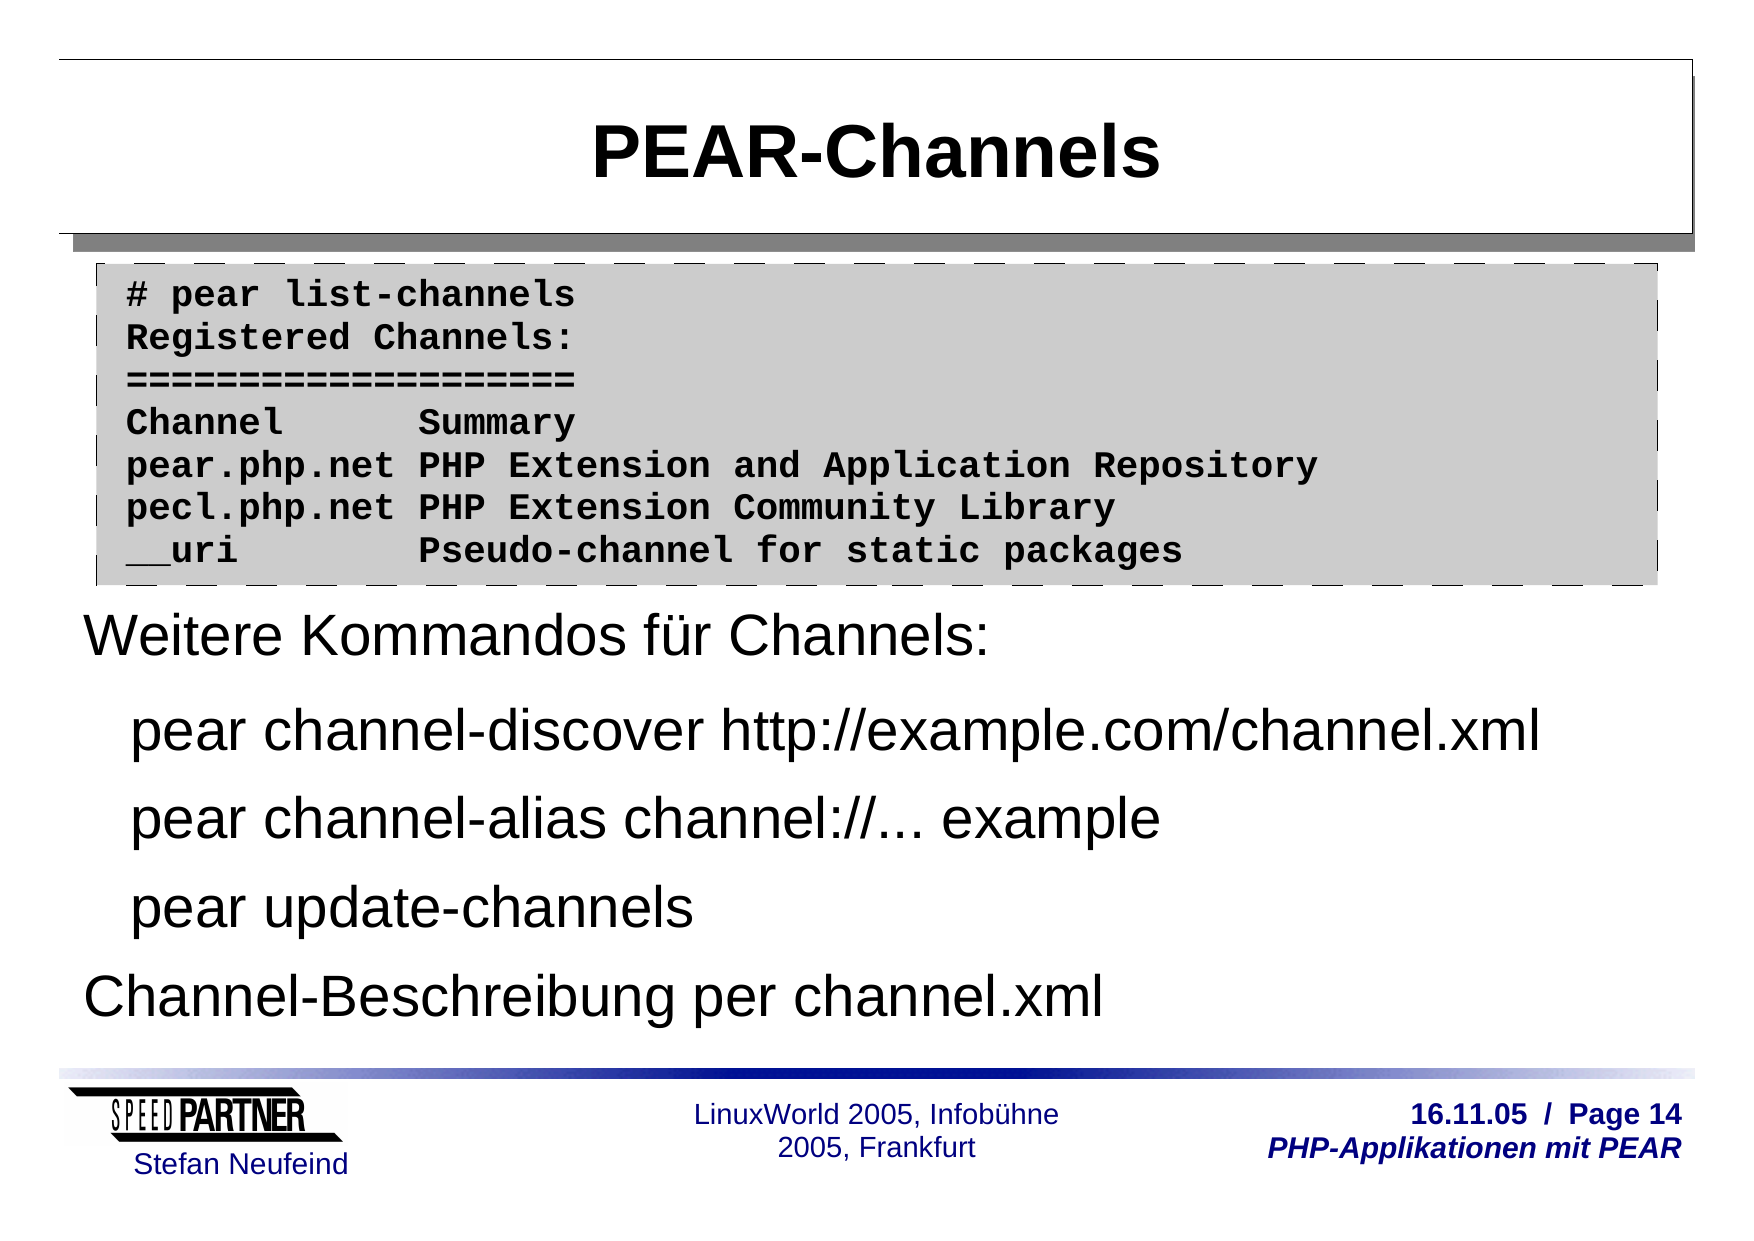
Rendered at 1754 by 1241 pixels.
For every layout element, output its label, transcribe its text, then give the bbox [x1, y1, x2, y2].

title PEAR-Channels [59, 59, 1695, 244]
picture [59, 1068, 1695, 1079]
picture [64, 1082, 348, 1146]
text_box # pear list-channels Registered Channels: ==================== Channel Summary pear.php.net PHP Extension and Application Repository pecl.php.net PHP Extension Community Library __uri Pseudo-channel for static packages [96, 263, 1658, 586]
list Weitere Kommandos für Channels: pear channel-discover http://example.com/channel.xml pear channel-alias channel://... example pear update-channels Channel-Beschreibung per channel.xml [71, 266, 1695, 1049]
